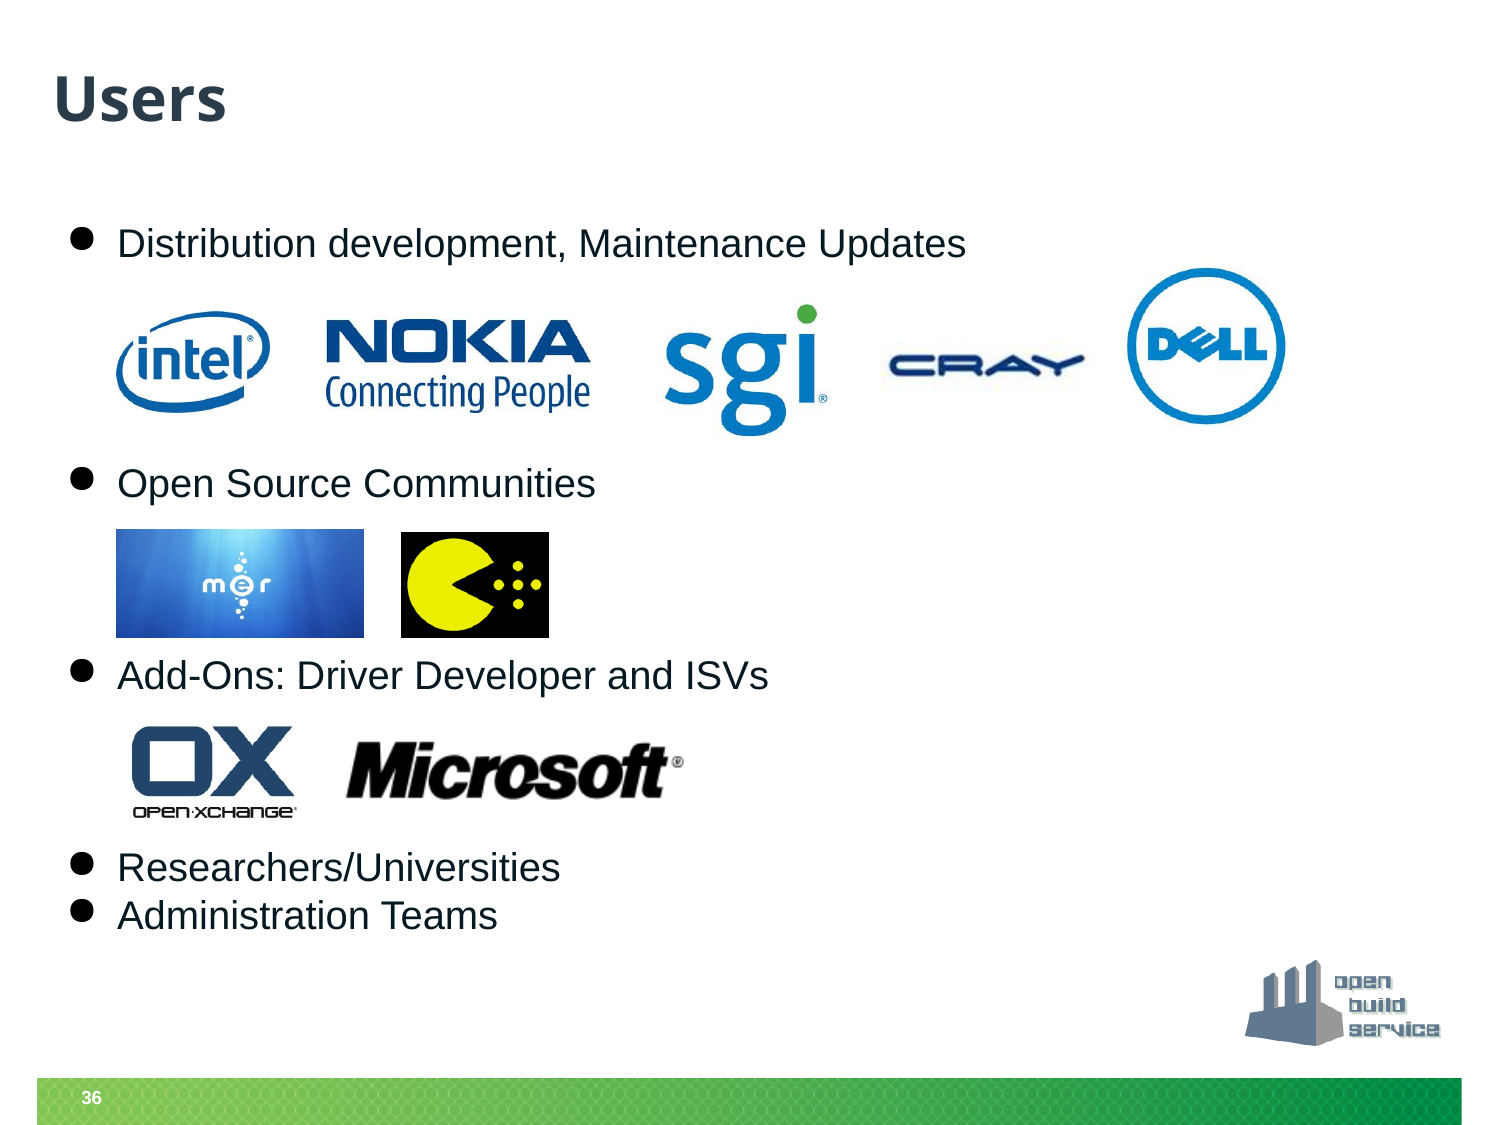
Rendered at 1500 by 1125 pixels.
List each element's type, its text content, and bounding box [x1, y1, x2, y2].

picture [116, 311, 270, 413]
picture [343, 739, 687, 803]
picture [326, 319, 591, 413]
picture [1121, 262, 1292, 430]
picture [1245, 960, 1441, 1046]
picture [881, 317, 1095, 413]
title Users [37, 51, 1388, 209]
picture [37, 1078, 1462, 1125]
picture [131, 712, 297, 830]
list Distribution development, Maintenance Updates Open Source Communities Add-Ons: Driver Developer and ISVs Researchers/Universities Administration Teams [34, 209, 1385, 953]
picture [401, 532, 549, 638]
picture [656, 298, 835, 443]
picture [116, 529, 364, 638]
